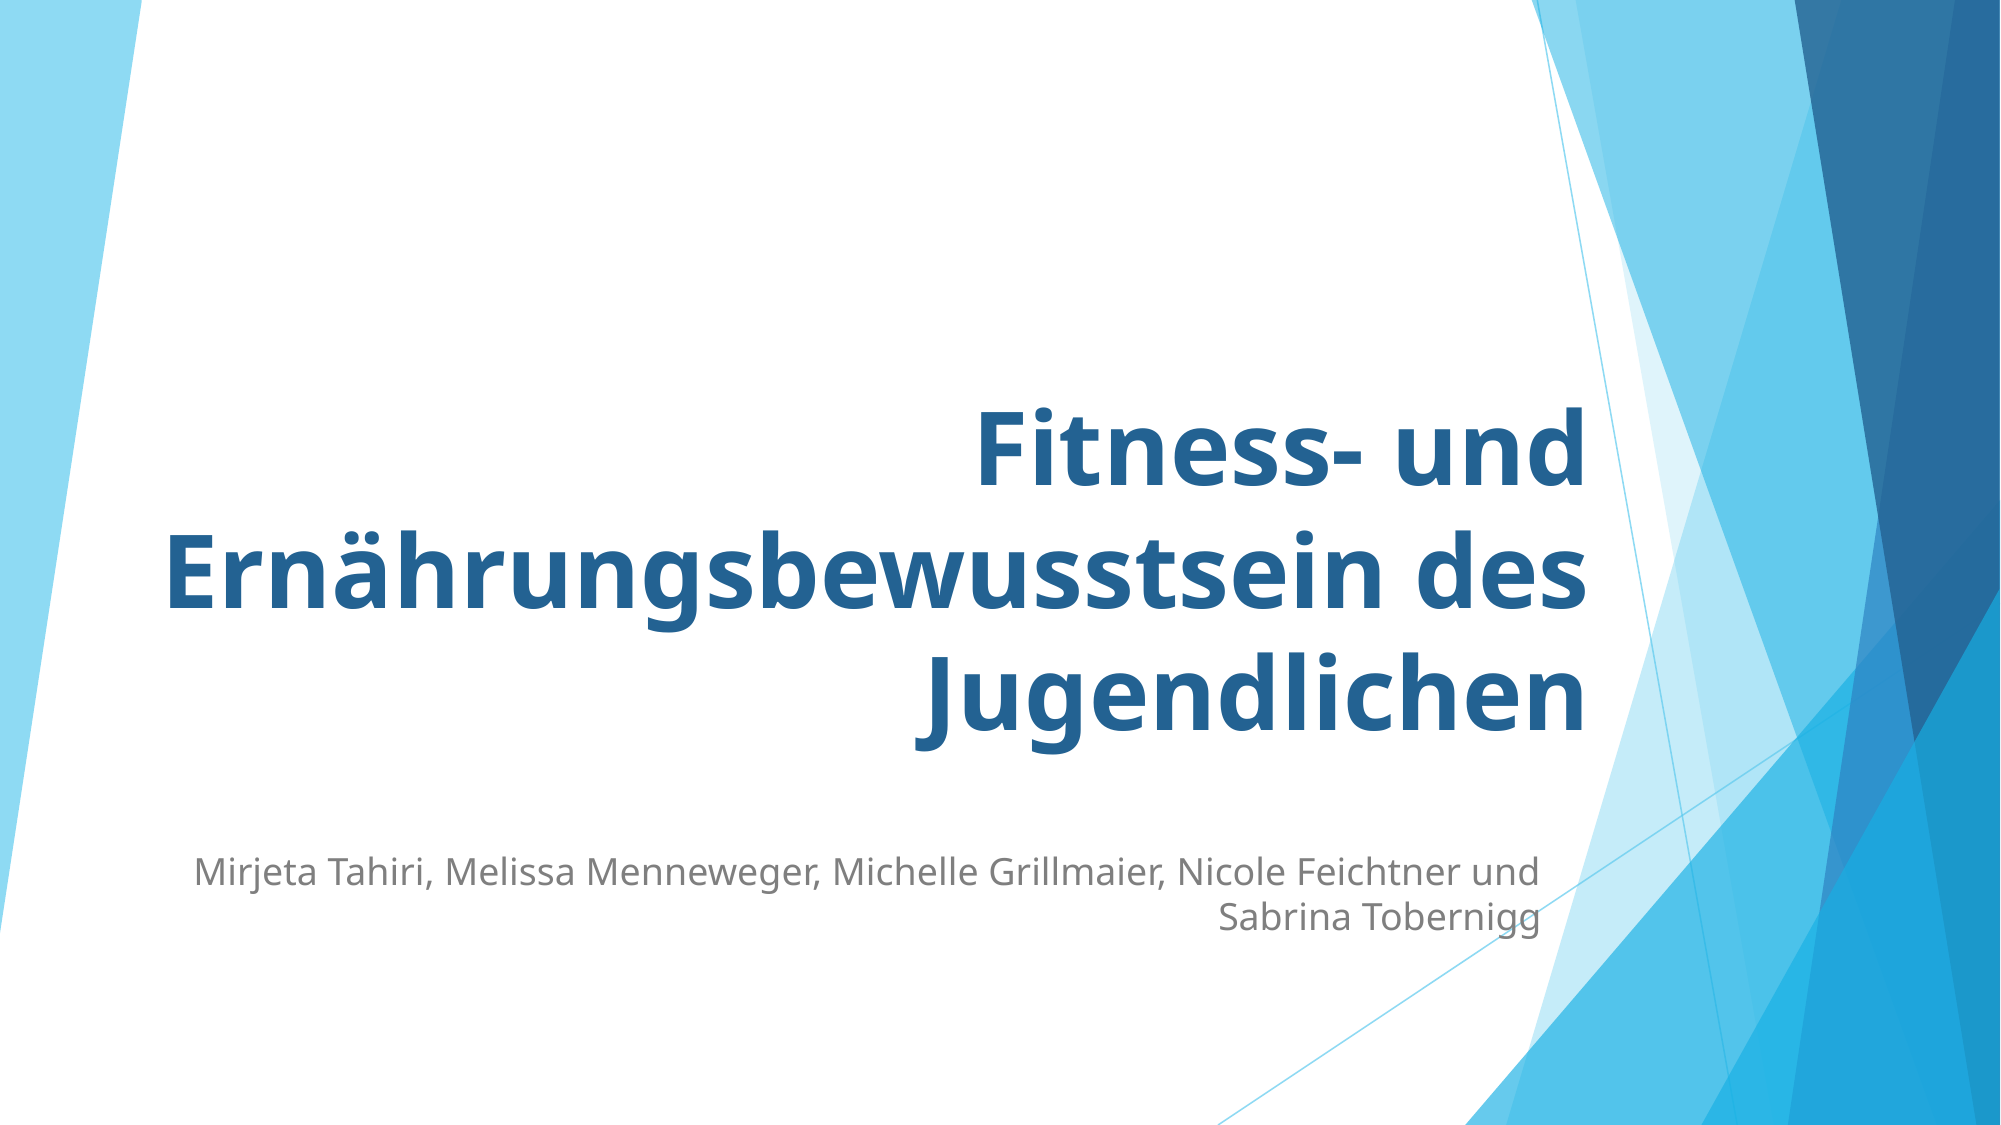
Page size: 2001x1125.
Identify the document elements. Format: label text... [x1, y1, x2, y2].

subtitle Mirjeta Tahiri, Melissa Menneweger, Michelle Grillmaier, Nicole Feichtner und Sabrina Tobernigg [178, 840, 1679, 1113]
title Fitness- und Ernährungsbewusstsein des Jugendlichen [146, 366, 1647, 759]
